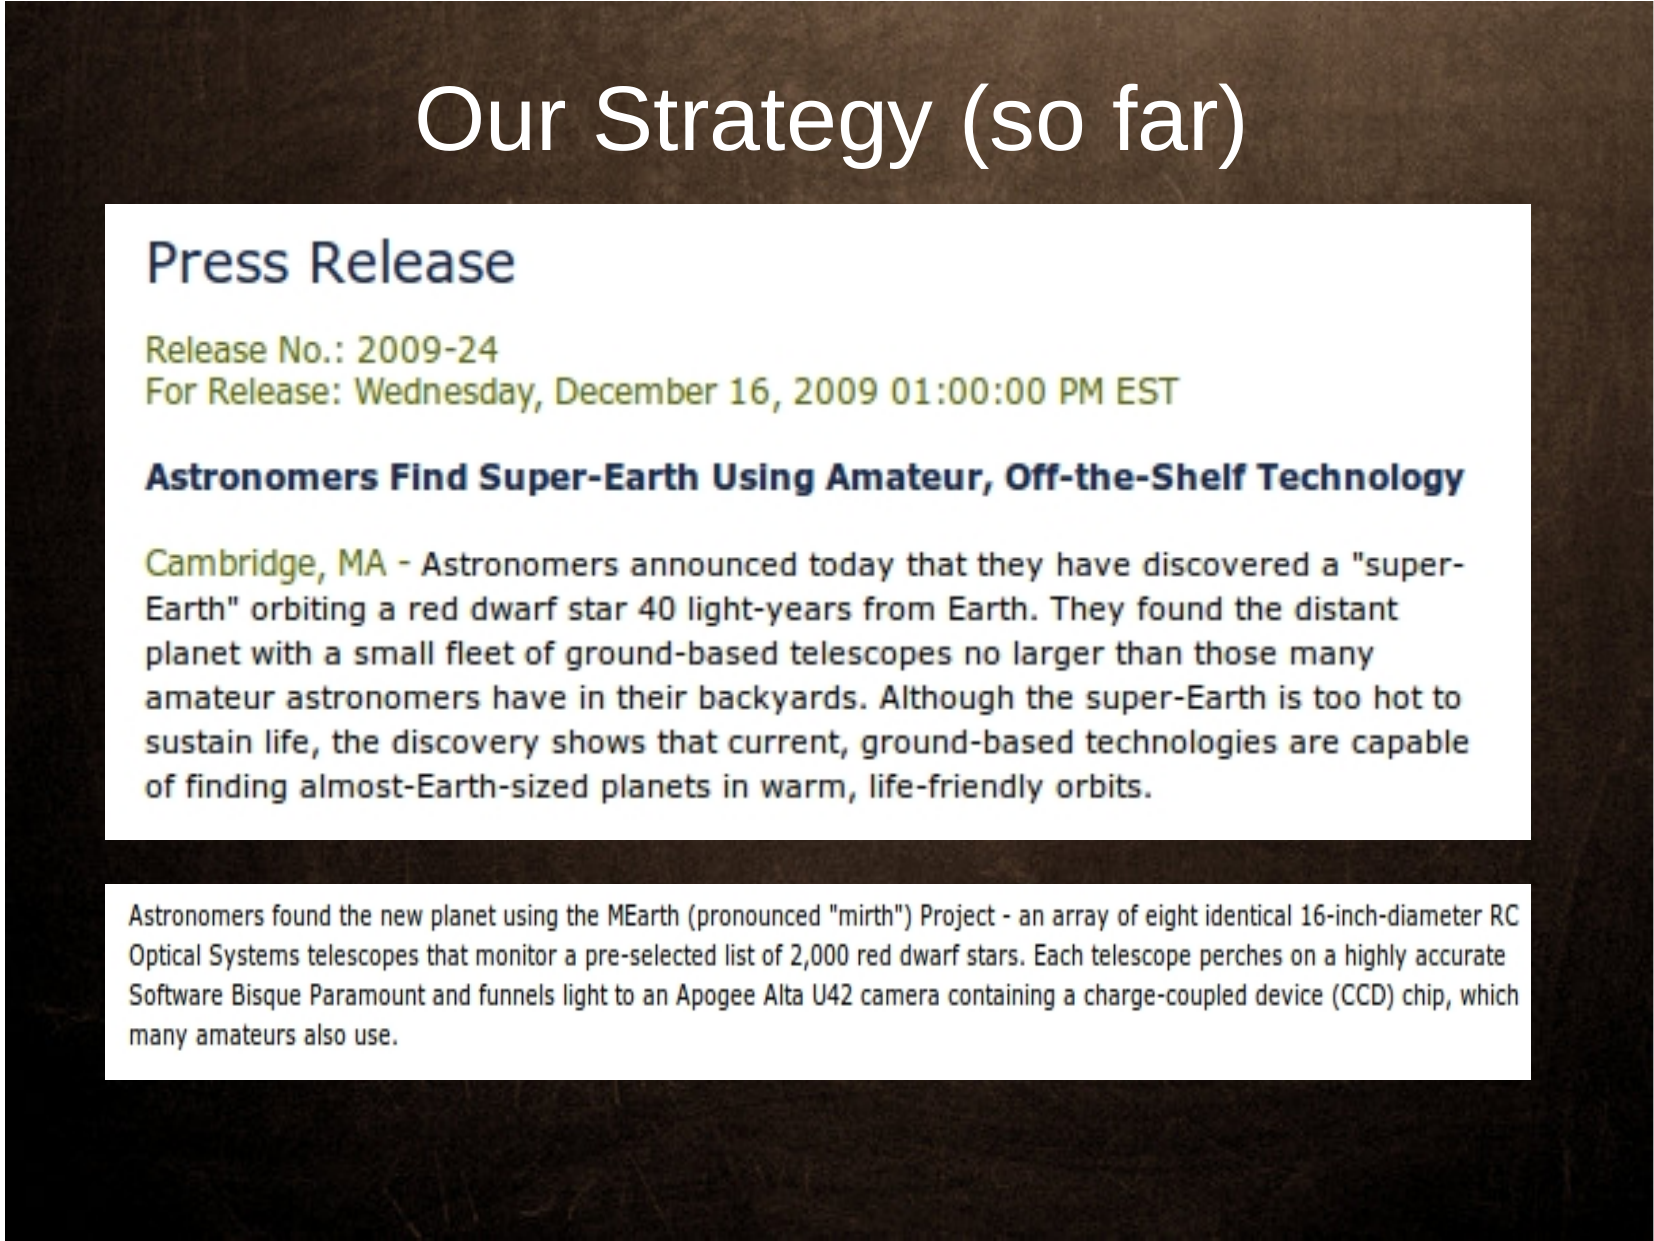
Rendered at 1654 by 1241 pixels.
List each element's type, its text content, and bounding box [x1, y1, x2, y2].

picture [5, 1, 1654, 1241]
text_box Our Strategy (so far) [60, 60, 1606, 280]
